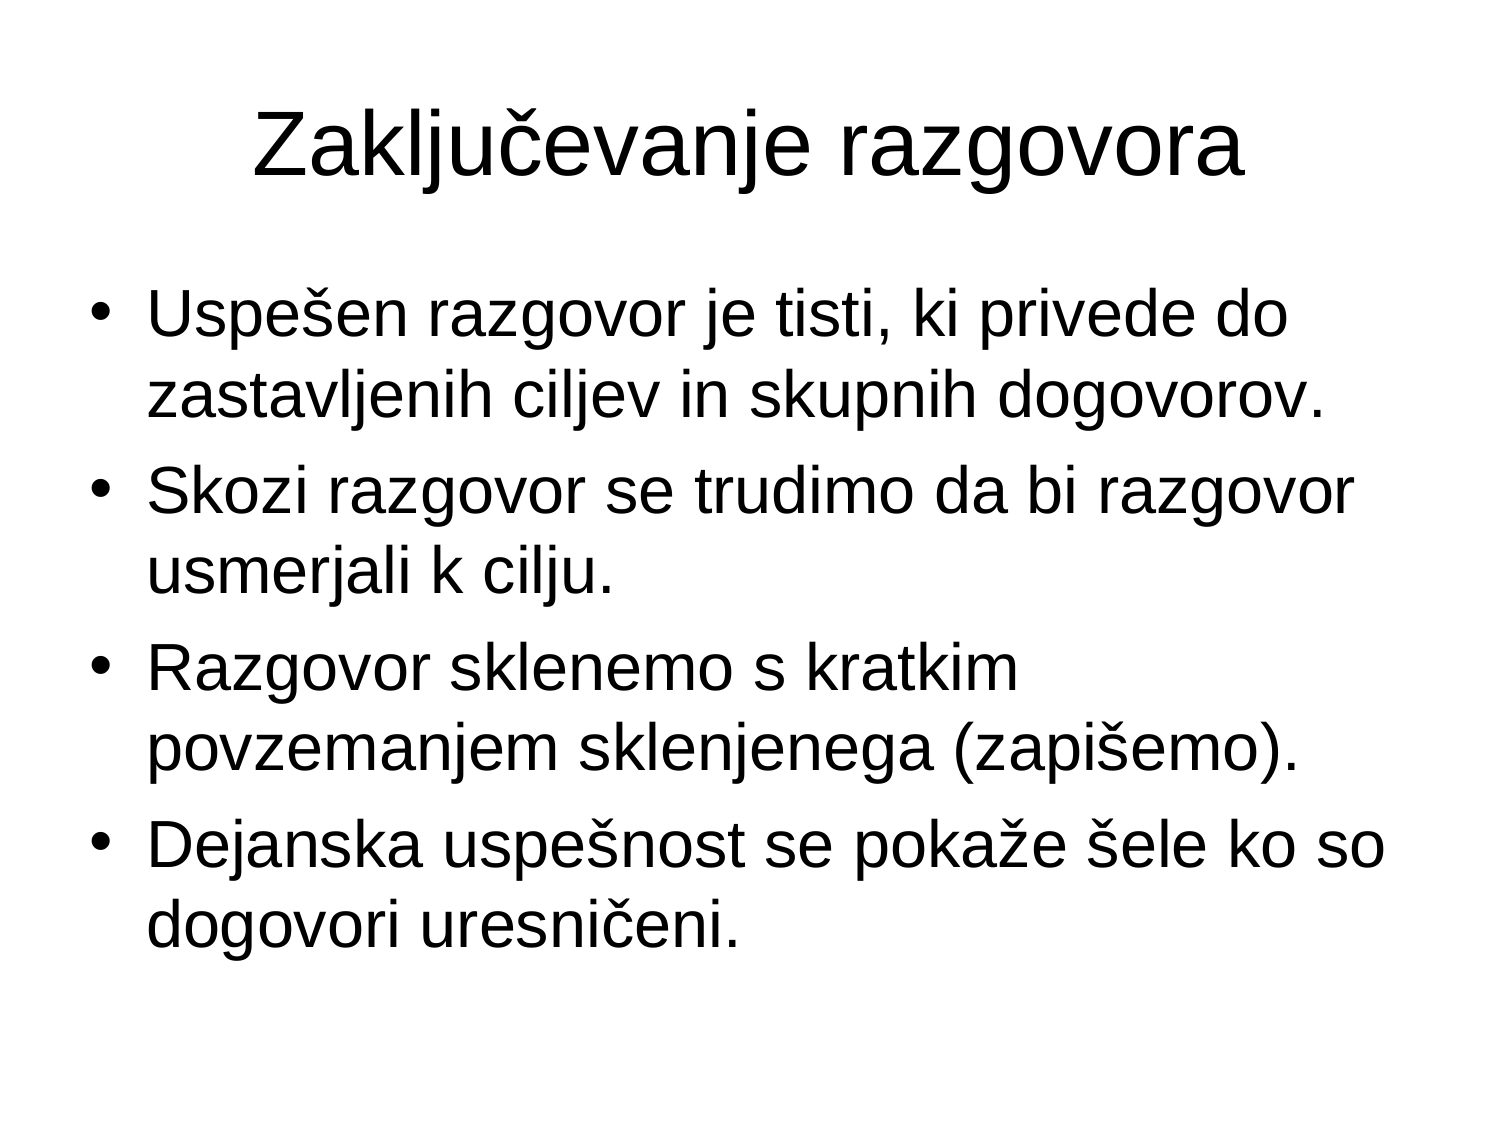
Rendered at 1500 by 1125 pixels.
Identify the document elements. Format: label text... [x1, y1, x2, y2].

list Uspešen razgovor je tisti, ki privede do zastavljenih ciljev in skupnih dogovorov. Skozi razgovor se trudimo da bi razgovor usmerjali k cilju. Razgovor sklenemo s kratkim povzemanjem sklenjenega (zapišemo). Dejanska uspešnost se pokaže šele ko so dogovori uresničeni. [75, 262, 1426, 1006]
title Zaključevanje razgovora [75, 45, 1426, 233]
